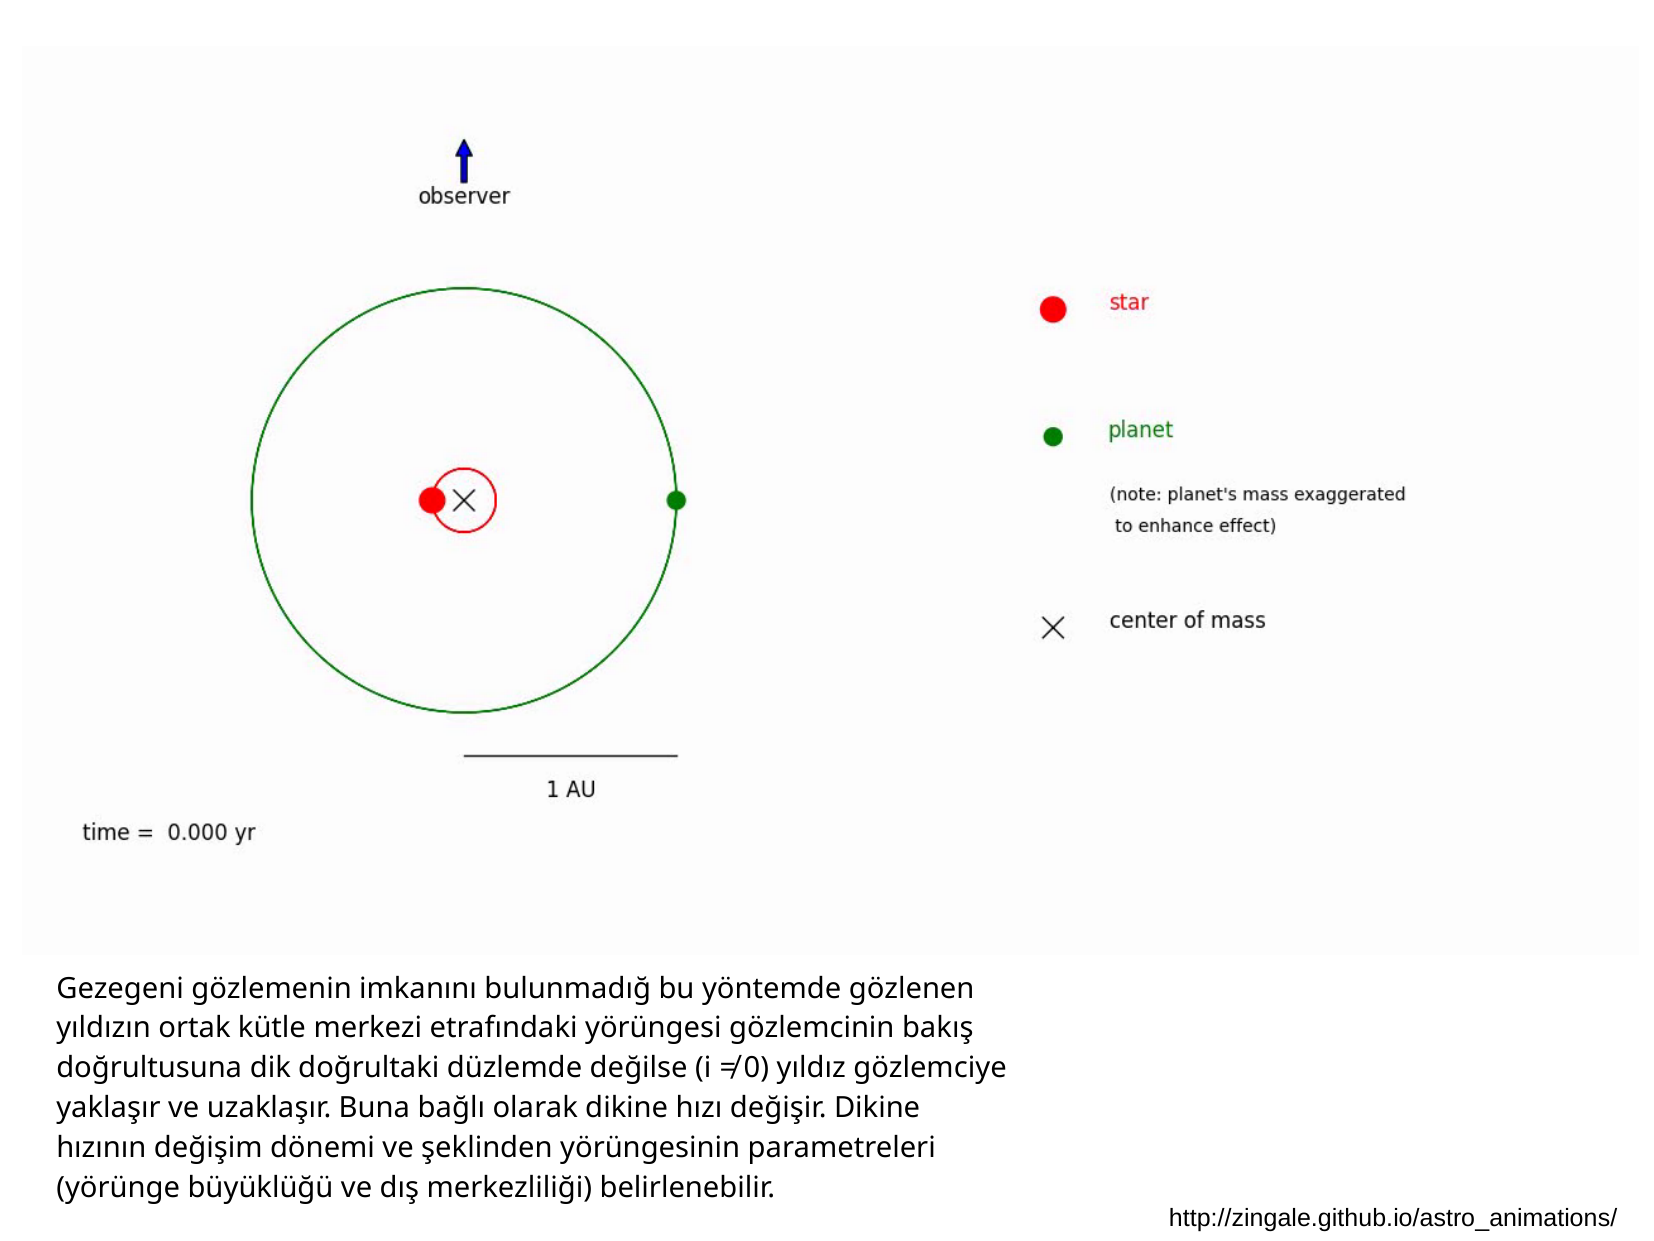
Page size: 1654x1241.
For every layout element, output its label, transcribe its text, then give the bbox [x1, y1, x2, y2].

text_box http://zingale.github.io/astro_animations/ [913, 1196, 1634, 1240]
text_box Gezegeni gözlemenin imkanını bulunmadığ bu yöntemde gözlenen yıldızın ortak kütle merkezi etrafındaki yörüngesi gözlemcinin bakış doğrultusuna dik doğrultaki düzlemde değilse (i ≠ 0) yıldız gözlemciye yaklaşır ve uzaklaşır. Buna bağlı olarak dikine hızı değişir. Dikine hızının değişim dönemi ve şeklinden yörüngesinin parametreleri (yörünge büyüklüğü ve dış merkezliliği) belirlenebilir. [41, 959, 1031, 1225]
text_box [22, 45, 1640, 956]
